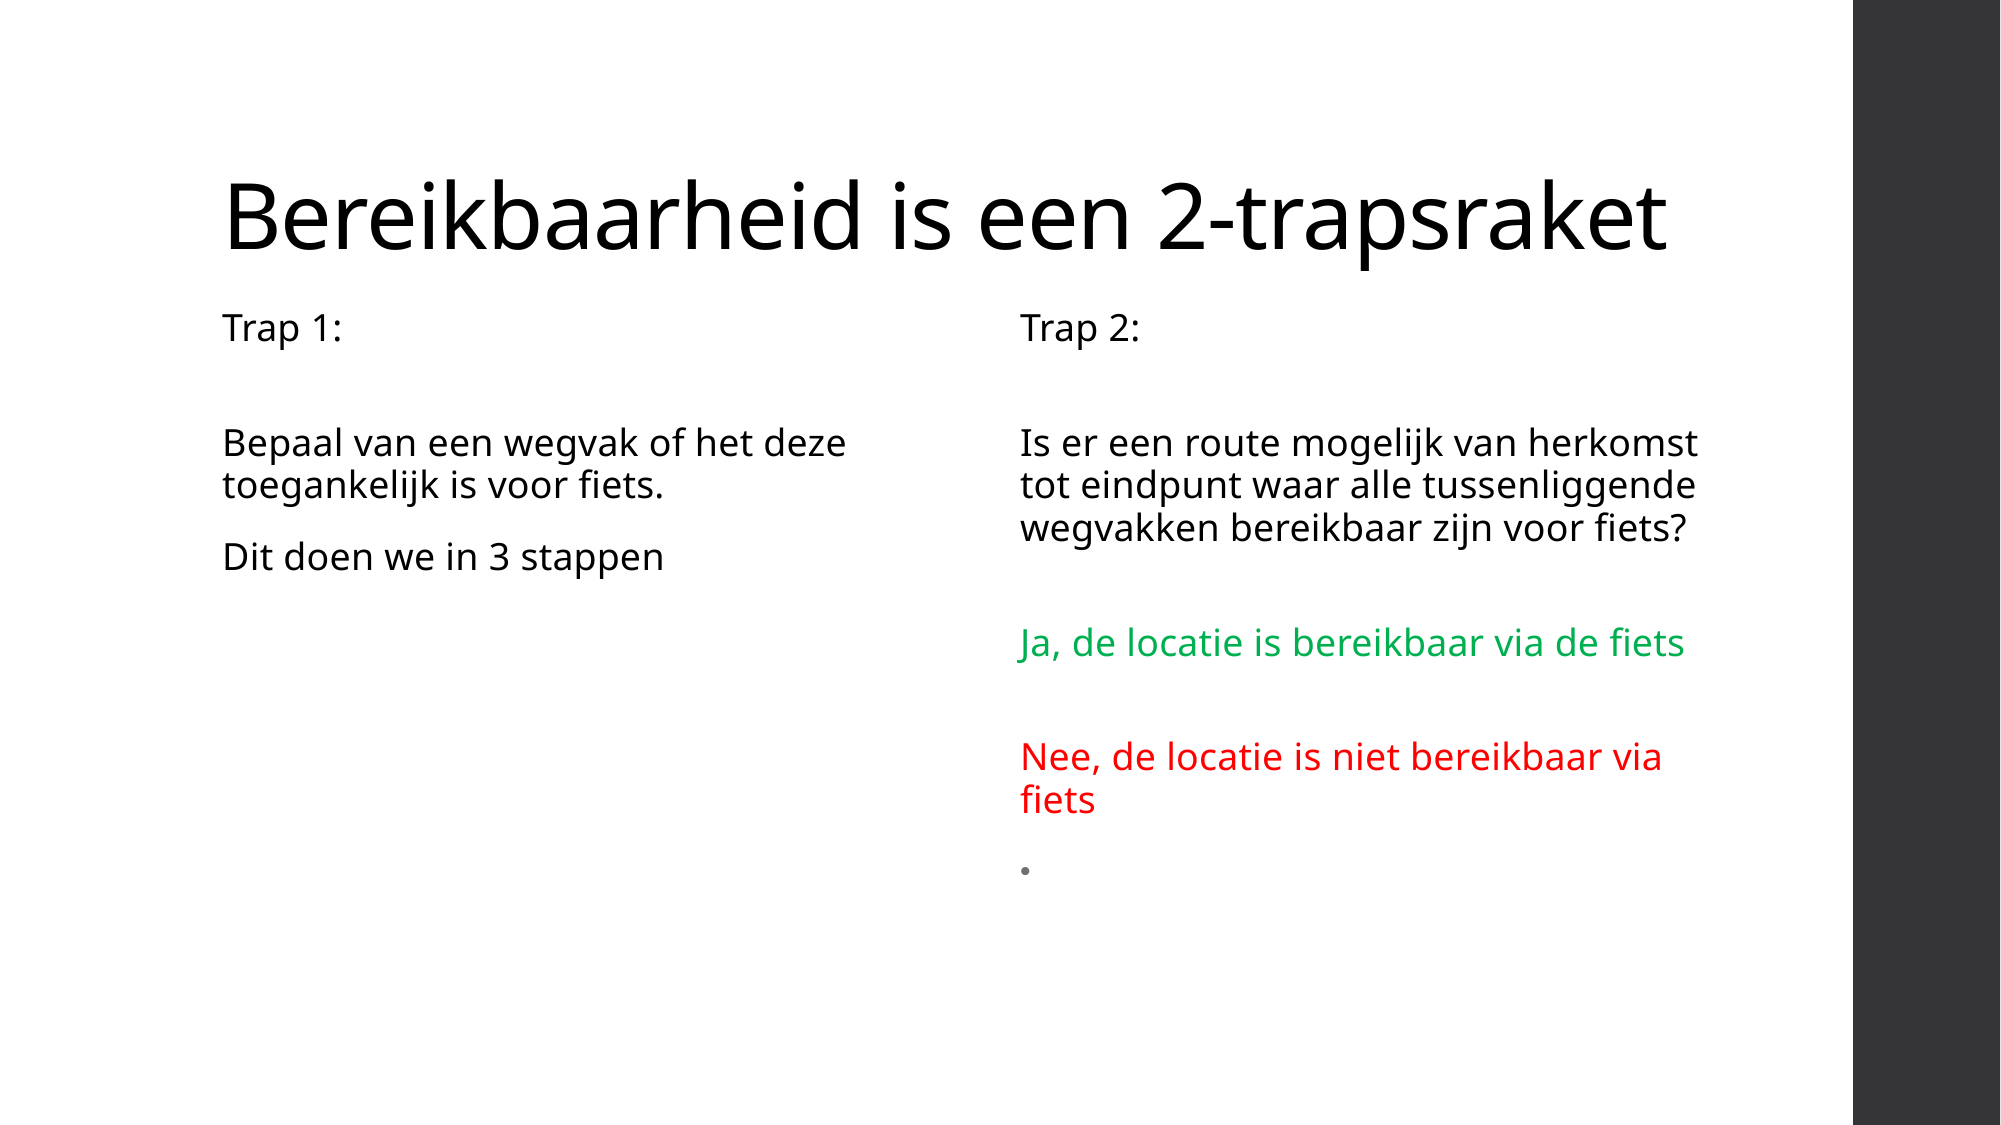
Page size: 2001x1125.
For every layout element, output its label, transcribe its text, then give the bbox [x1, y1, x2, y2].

list Trap 1: Bepaal van een wegvak of het deze toegankelijk is voor fiets. Dit doen we in 3 stappen [206, 299, 942, 1014]
title Bereikbaarheid is een 2-trapsraket [206, 60, 1797, 278]
list Trap 2: Is er een route mogelijk van herkomst tot eindpunt waar alle tussenliggende wegvakken bereikbaar zijn voor fiets? Ja, de locatie is bereikbaar via de fiets Nee, de locatie is niet bereikbaar via fiets [1005, 299, 1741, 1014]
